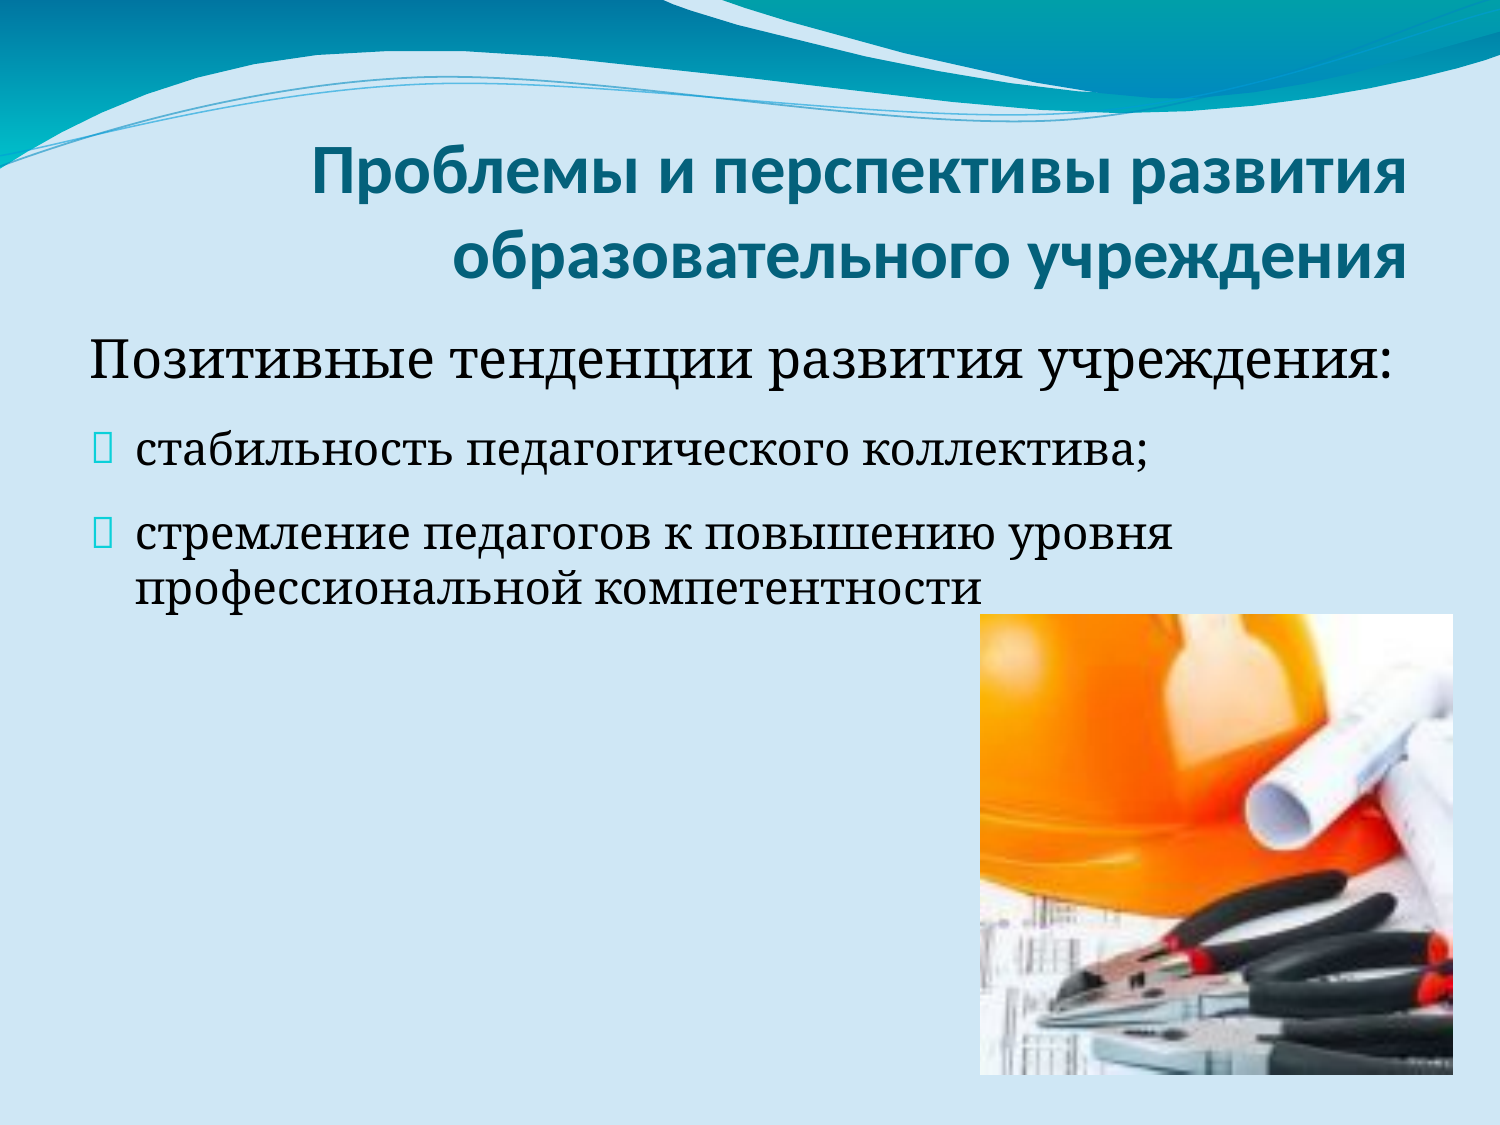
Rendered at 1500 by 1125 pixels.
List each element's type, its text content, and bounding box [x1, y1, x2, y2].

list Позитивные тенденции развития учреждения: стабильность педагогического коллектива; стремление педагогов к повышению уровня профессиональной компетентности [75, 317, 1425, 1038]
picture [980, 614, 1453, 1075]
title Проблемы и перспективы развития образовательного учреждения [75, 115, 1425, 303]
